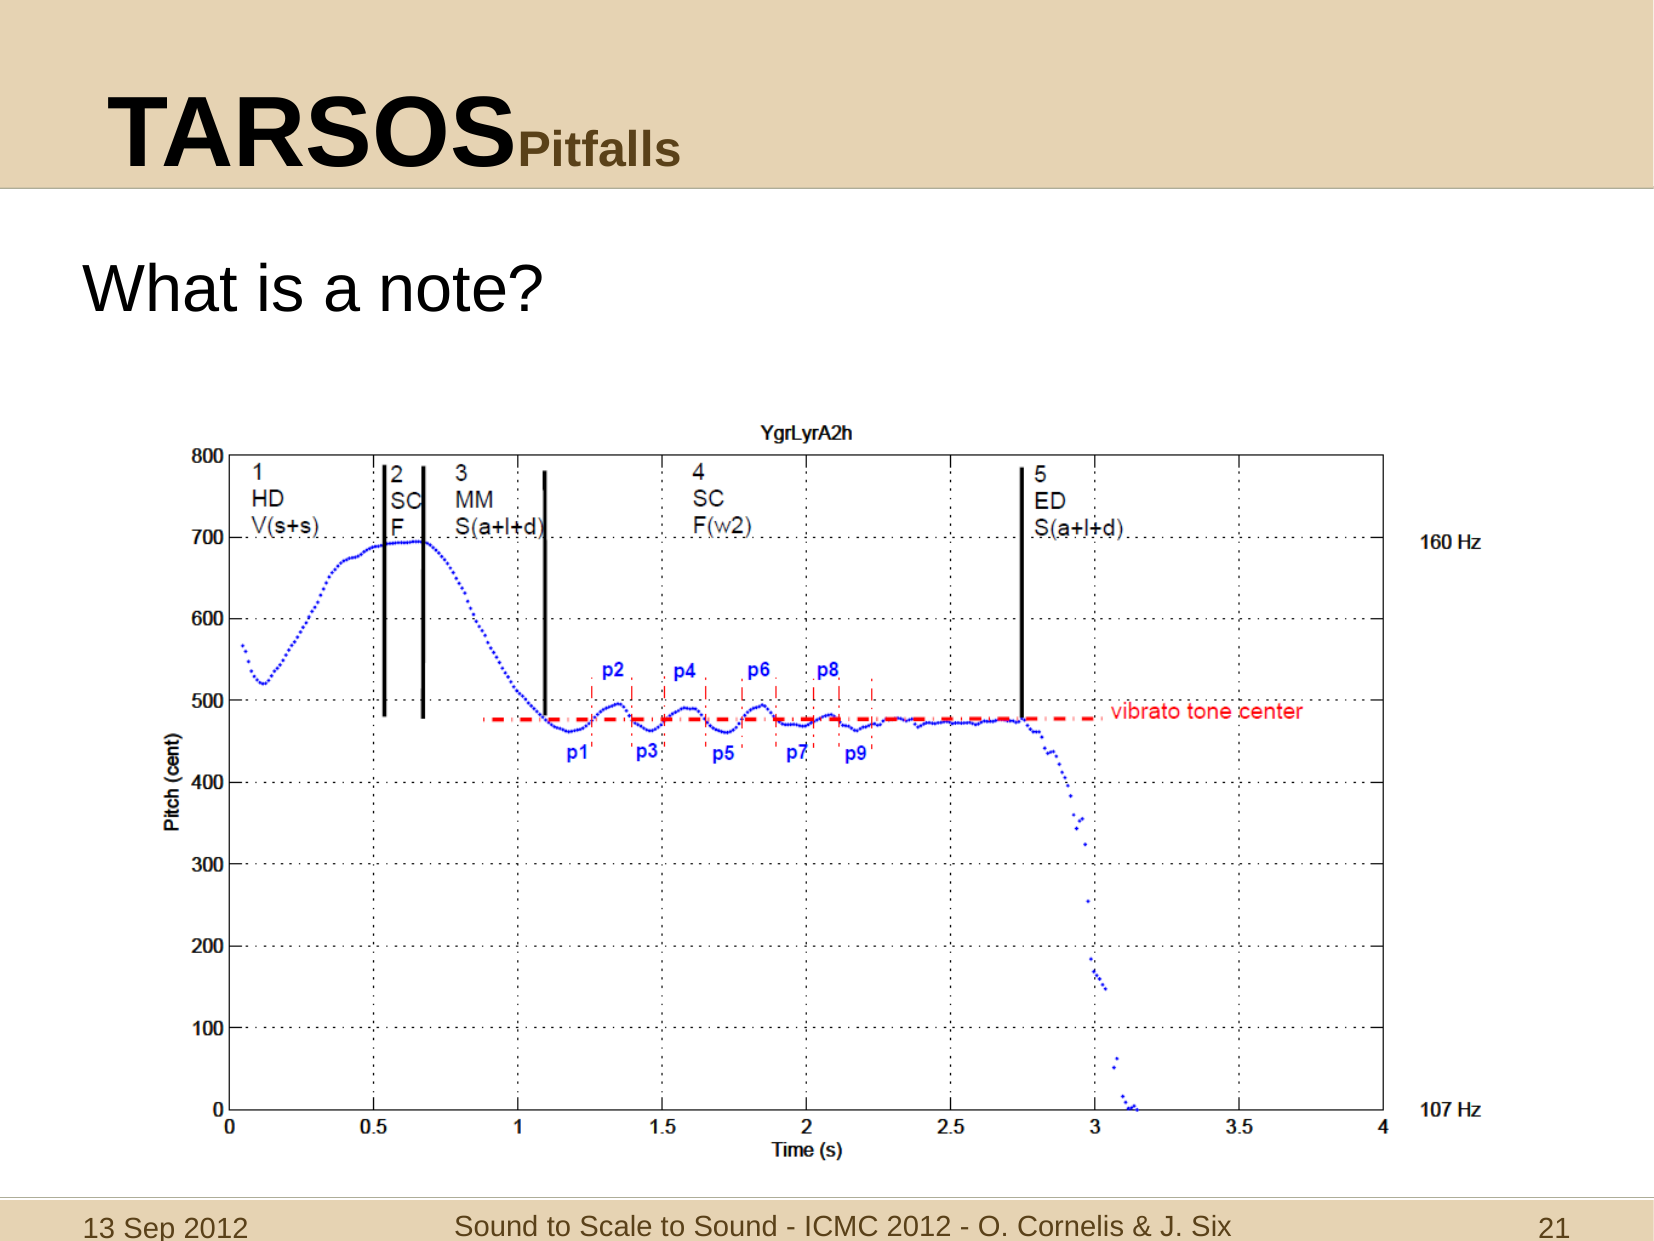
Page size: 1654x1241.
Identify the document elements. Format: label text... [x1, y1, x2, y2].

list What is a note? [82, 250, 1571, 1241]
title TARSOSPitfalls [0, 0, 1654, 188]
